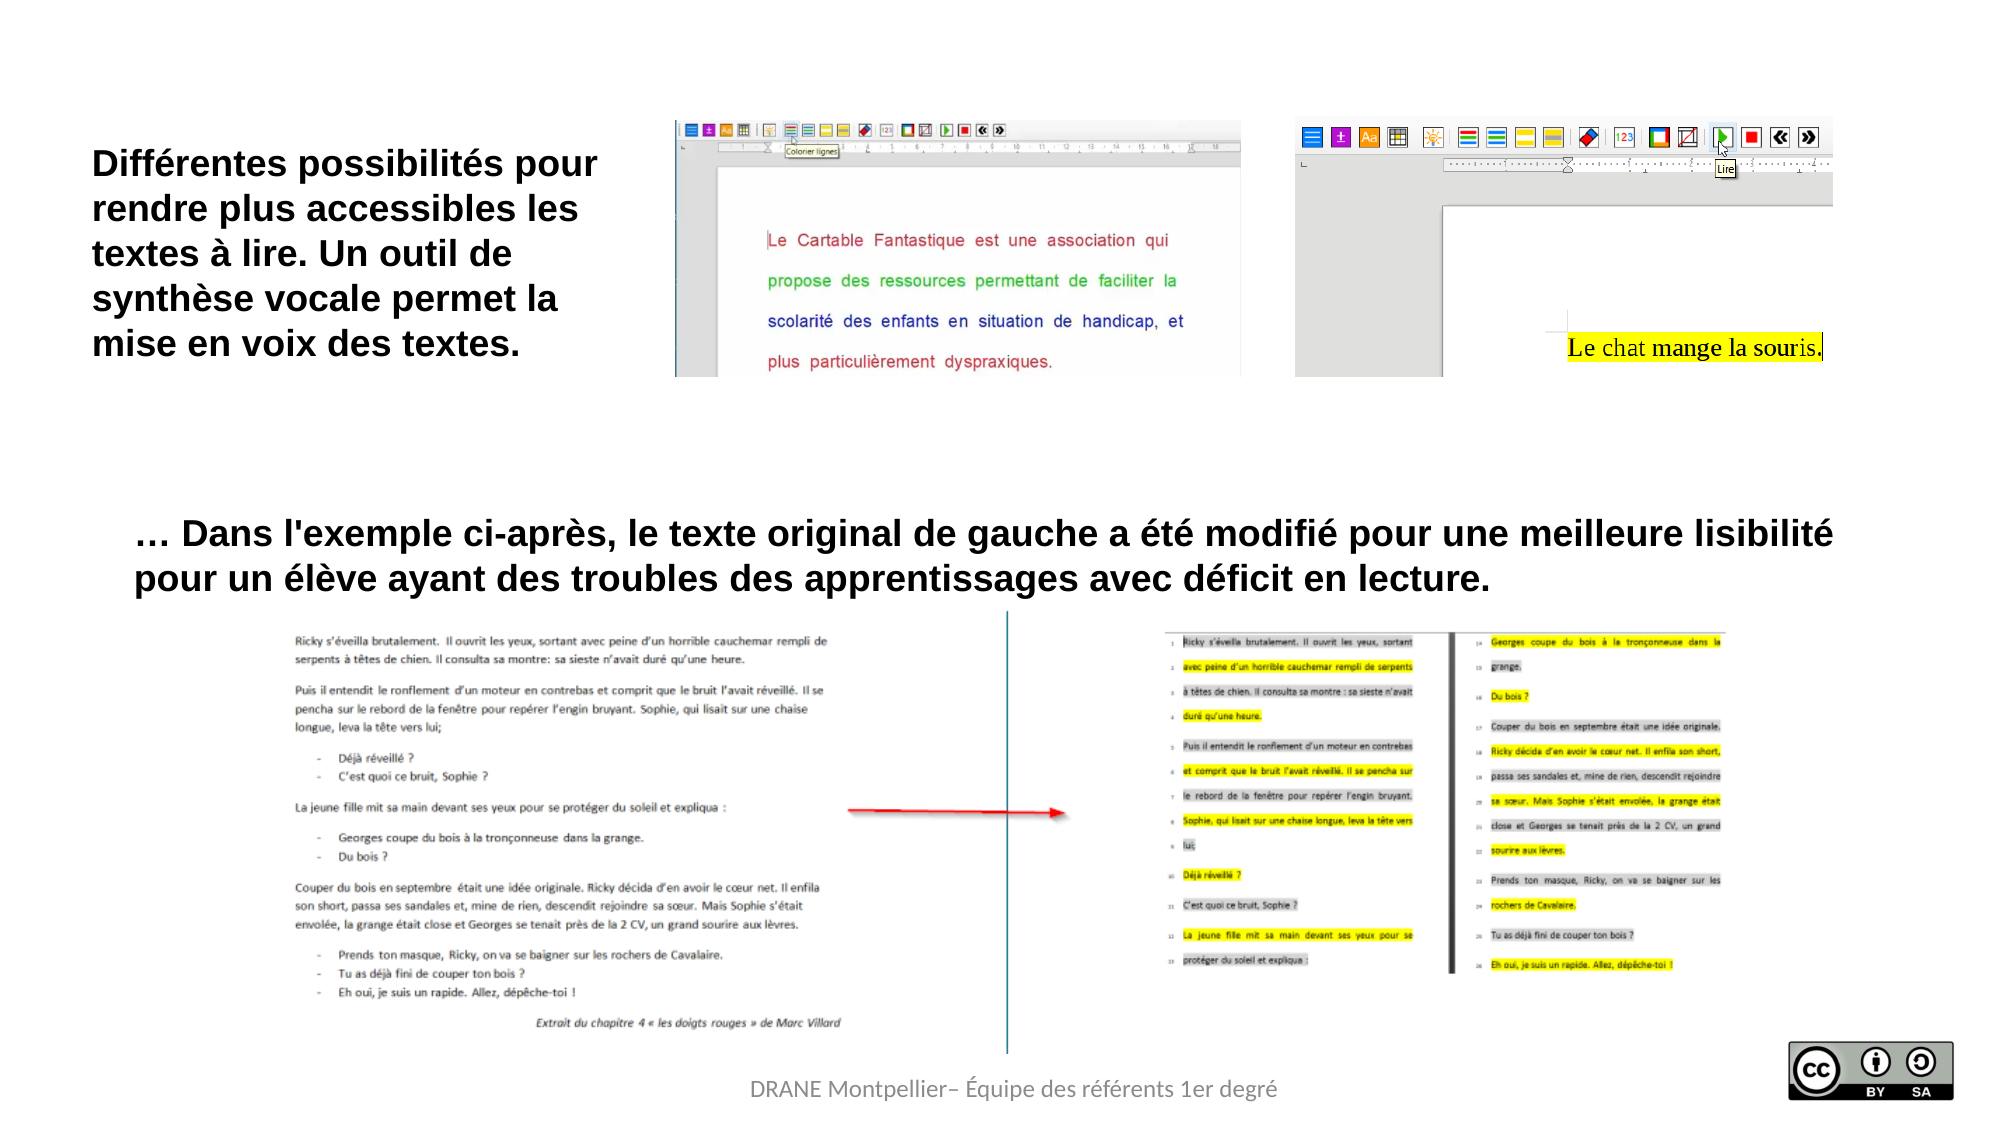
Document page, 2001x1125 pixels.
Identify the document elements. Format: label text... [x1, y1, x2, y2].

text_box … Dans l'exemple ci-après, le texte original de gauche a été modifié pour une meilleure lisibilité pour un élève ayant des troubles des apprentissages avec déficit en lecture. [118, 501, 1911, 607]
picture [282, 607, 1747, 1054]
text_box Différentes possibilités pour rendre plus accessibles les textes à lire. Un outil de synthèse vocale permet la mise en voix des textes. [77, 131, 634, 372]
picture [1295, 116, 1833, 377]
picture [1781, 1037, 1956, 1105]
footer DRANE Montpellier– Équipe des référents 1er degré [450, 1053, 1579, 1121]
picture [675, 120, 1241, 377]
